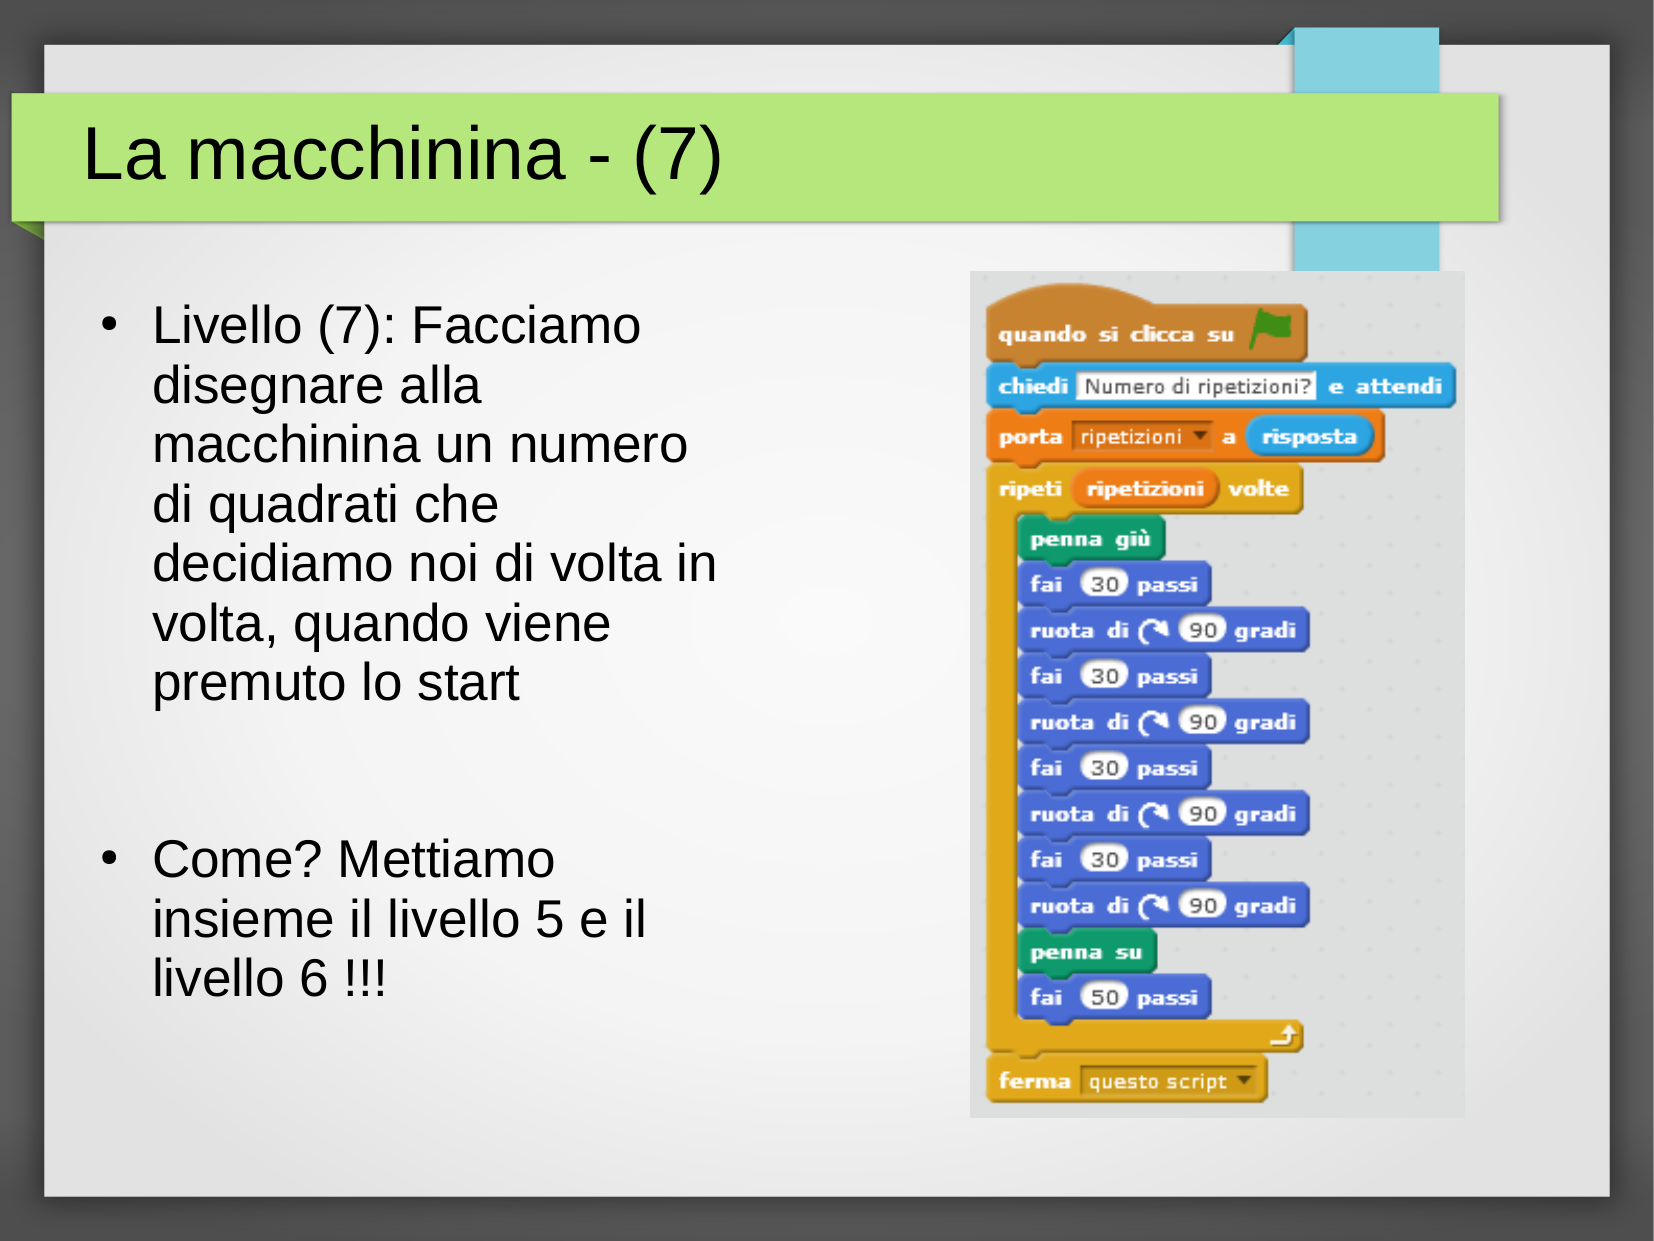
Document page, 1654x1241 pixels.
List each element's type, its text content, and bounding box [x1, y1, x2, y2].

picture [0, 0, 1654, 1241]
title La macchinina - (7) [82, 94, 1264, 213]
list Livello (7): Facciamo disegnare alla macchinina un numero di quadrati che decidiamo noi di volta in volta, quando viene premuto lo start Come? Mettiamo insieme il livello 5 e il livello 6 !!! [82, 295, 745, 1015]
